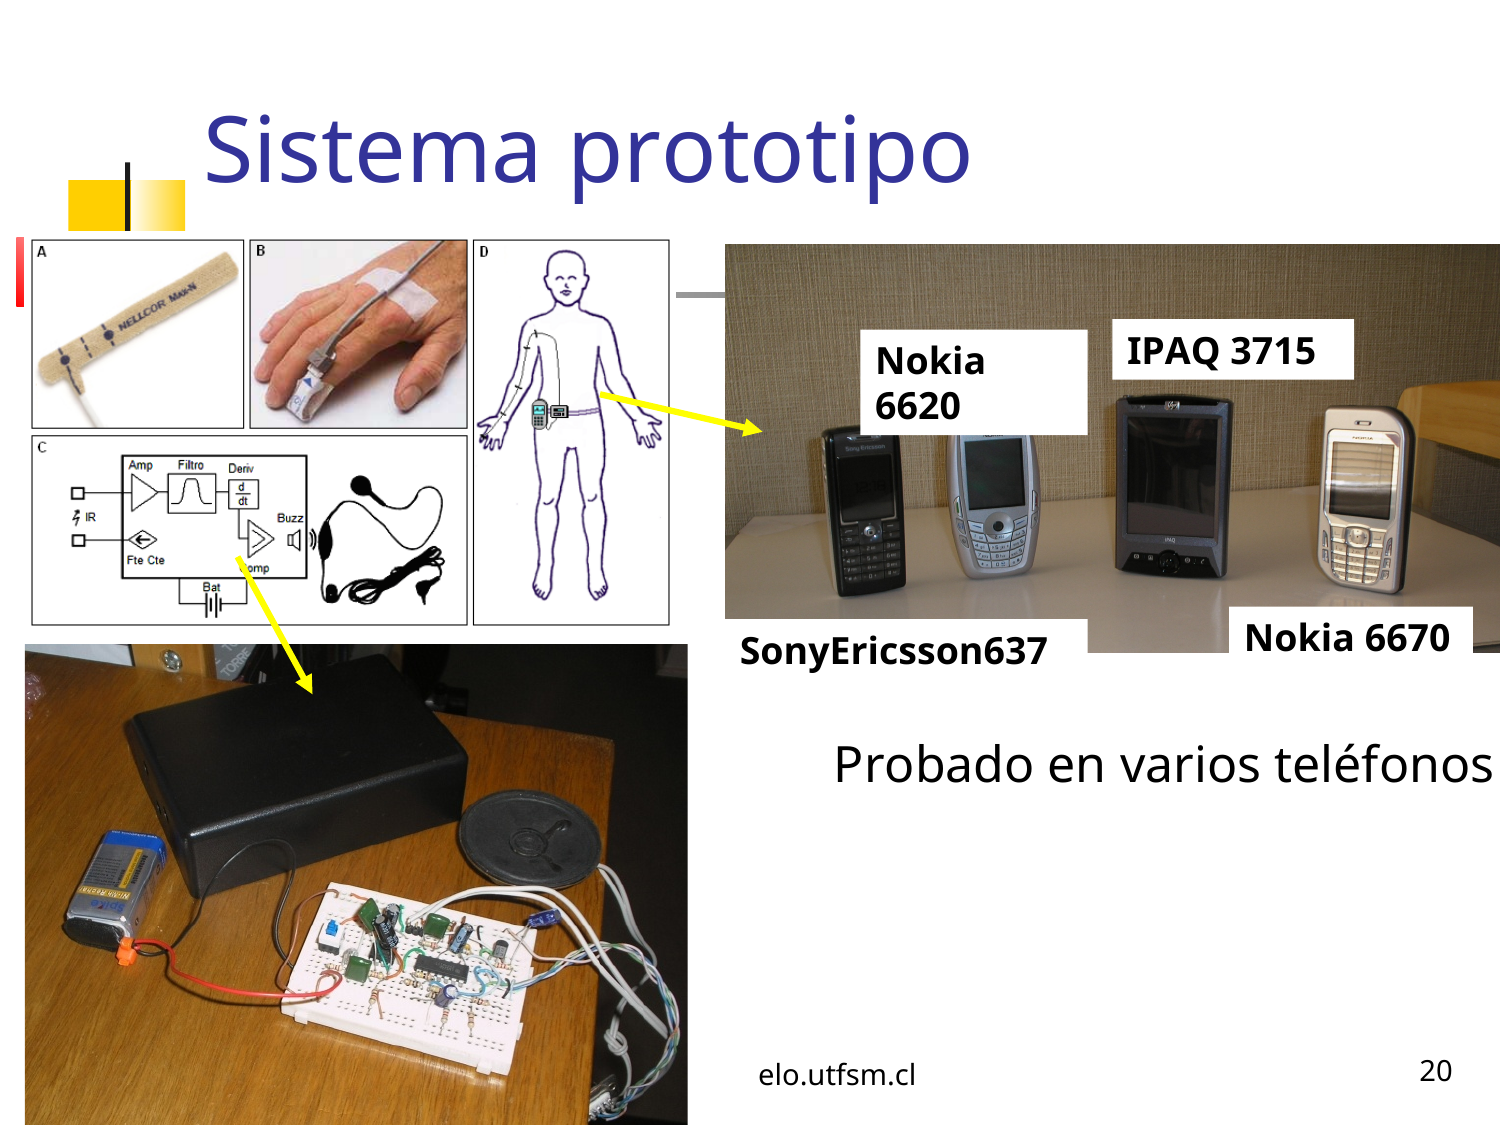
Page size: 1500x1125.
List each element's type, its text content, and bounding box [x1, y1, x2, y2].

title Sistema prototipo [188, 35, 1468, 218]
text_box elo.utfsm.cl [688, 1024, 1075, 1100]
text_box IPAQ 3715 [1112, 319, 1355, 380]
picture [725, 244, 1500, 653]
text_box Probado en varios teléfonos [819, 725, 1500, 801]
text_box Nokia 6620 [860, 329, 1088, 436]
text_box Nokia 6670 [1229, 606, 1473, 668]
text_box <number> [1155, 1024, 1468, 1100]
picture [24, 231, 676, 632]
text_box SonyEricsson637 [725, 619, 1088, 680]
picture [24, 644, 688, 1125]
